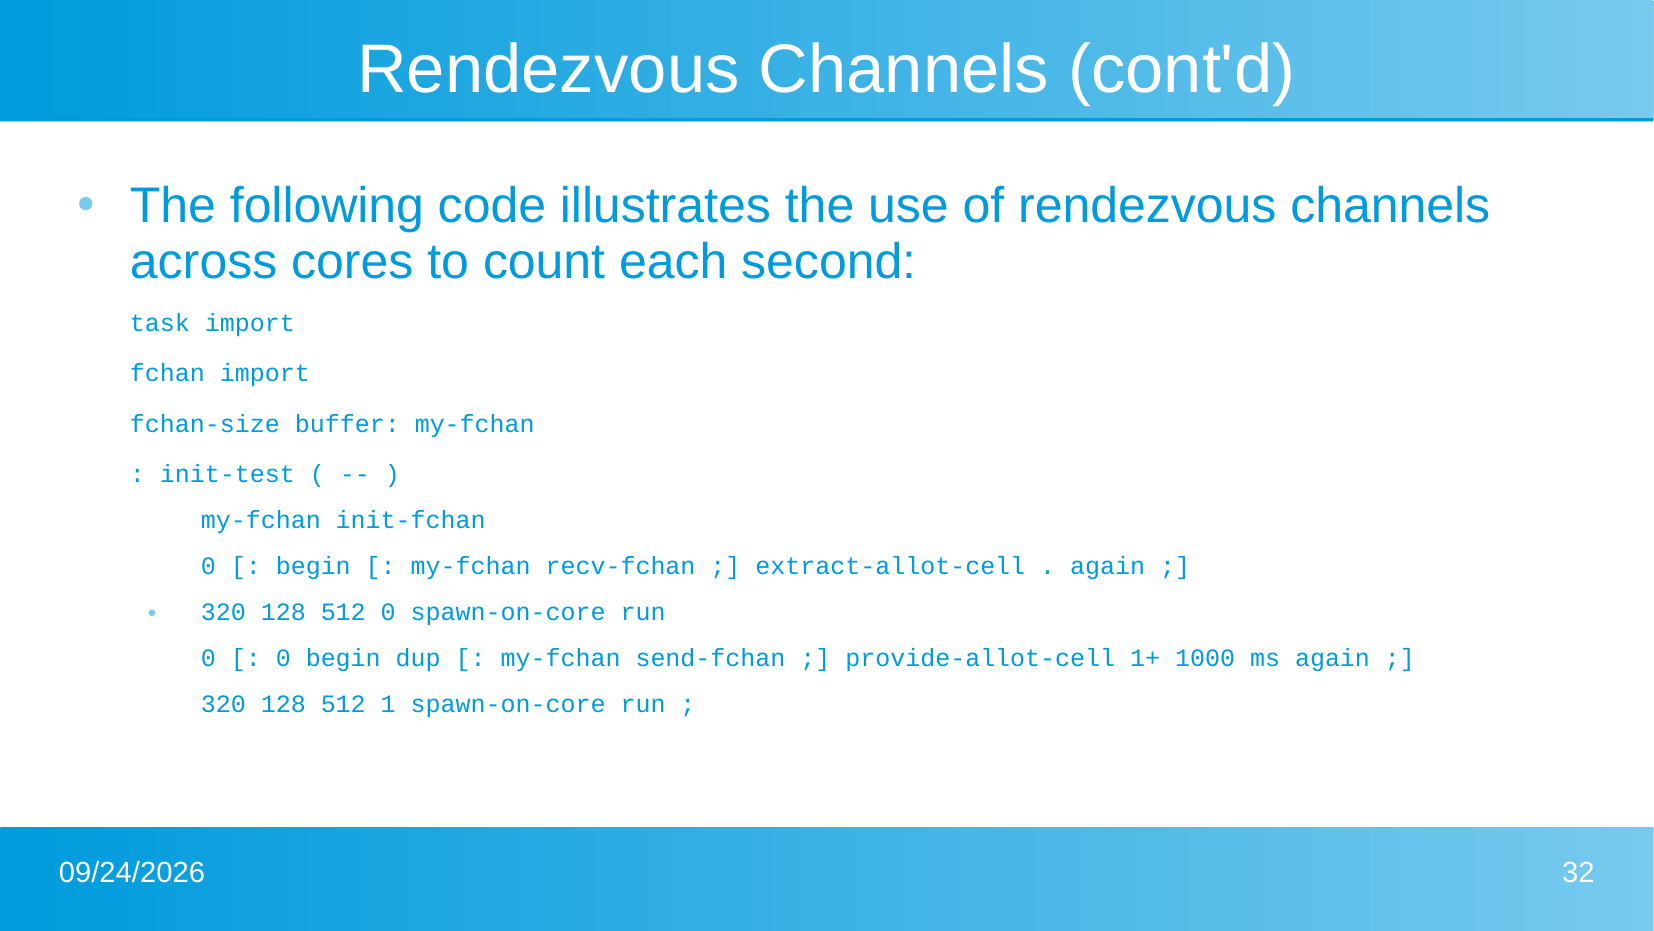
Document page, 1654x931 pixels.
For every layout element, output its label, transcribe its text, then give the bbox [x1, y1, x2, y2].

title Rendezvous Channels (cont'd) [59, 29, 1595, 108]
list The following code illustrates the use of rendezvous channels across cores to count each second: task import fchan import fchan-size buffer: my-fchan : init-test ( -- ) my-fchan init-fchan 0 [: begin [: my-fchan recv-fchan ;] extract-allot-cell . again ;] 320 128 512 0 spawn-on-core run 0 [: 0 begin dup [: my-fchan send-fchan ;] provide-allot-cell 1+ 1000 ms again ;] 320 128 512 1 spawn-on-core run ; [59, 177, 1595, 768]
